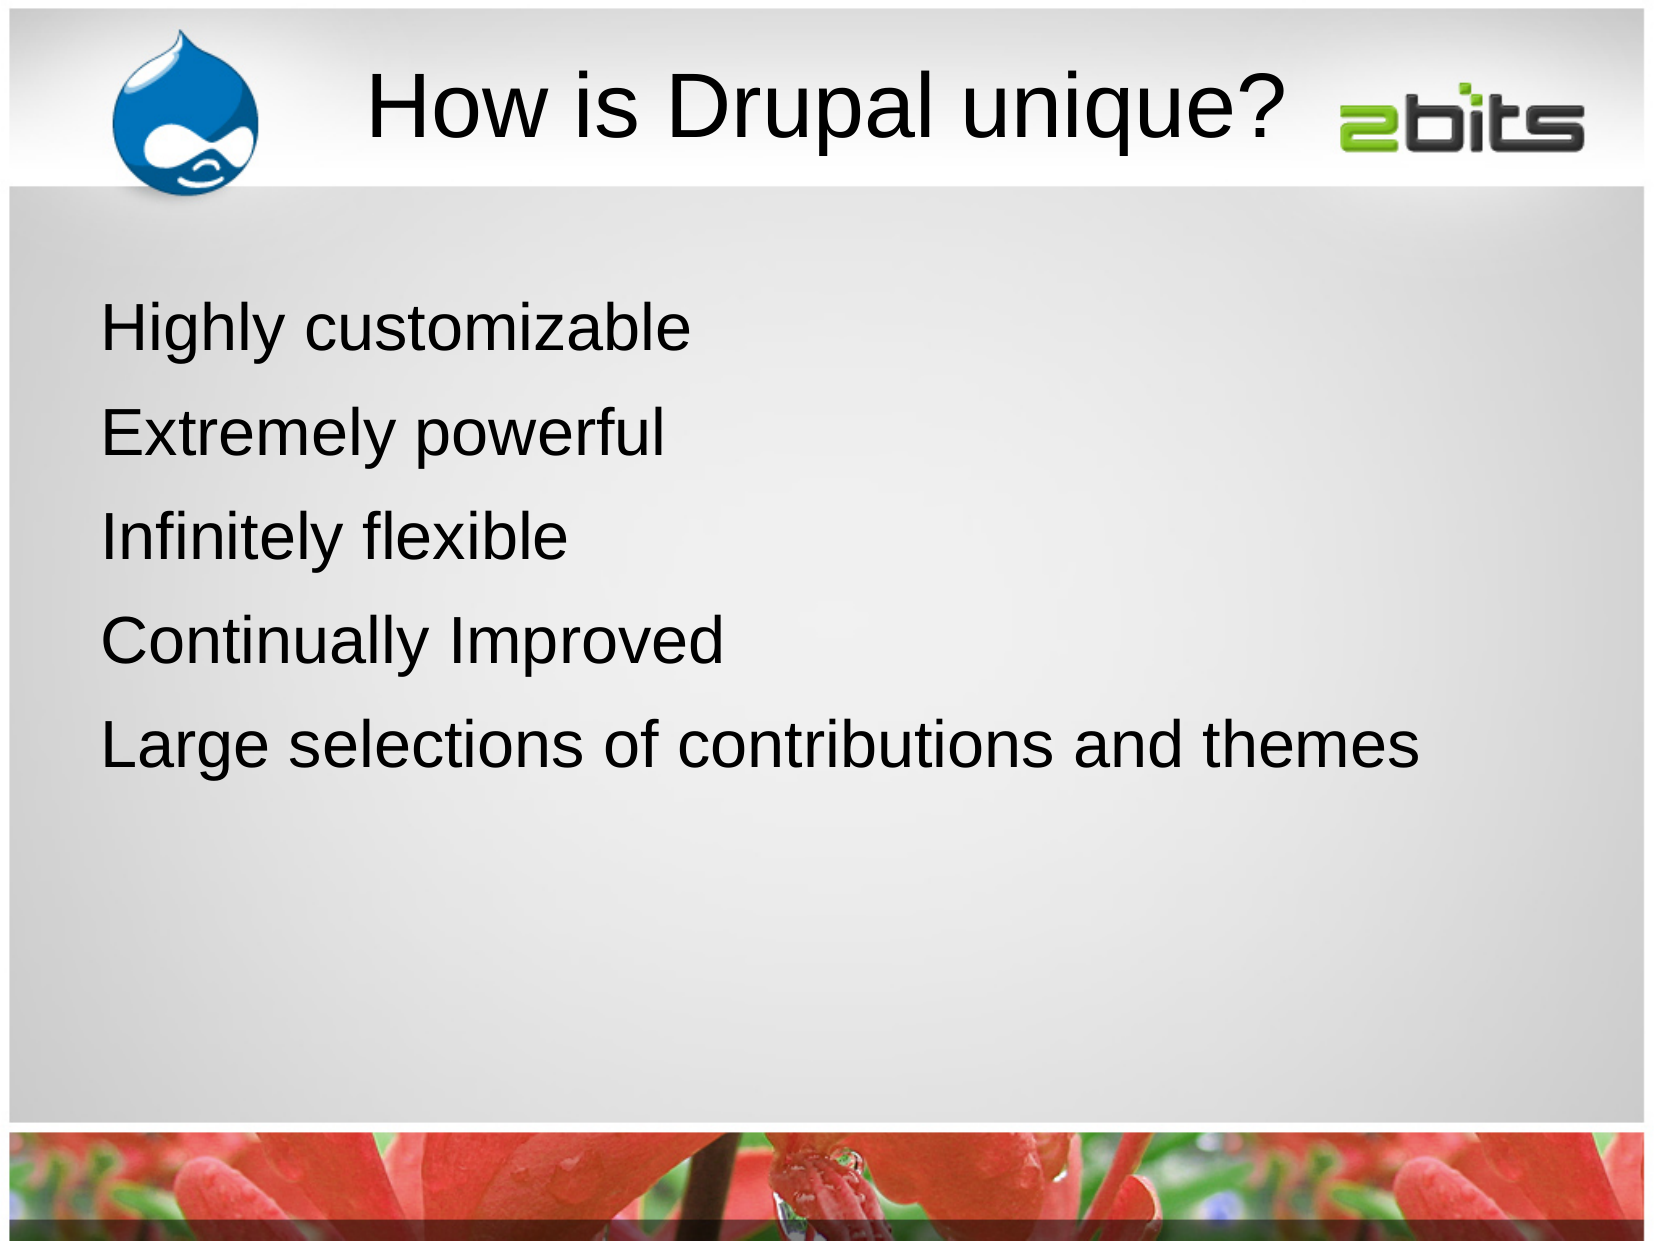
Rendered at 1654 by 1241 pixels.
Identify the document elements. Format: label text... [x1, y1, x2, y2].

title How is Drupal unique? [82, 9, 1571, 202]
picture [0, 0, 1654, 1241]
list Highly customizable Extremely powerful Infinitely flexible Continually Improved Large selections of contributions and themes [82, 290, 1571, 1094]
